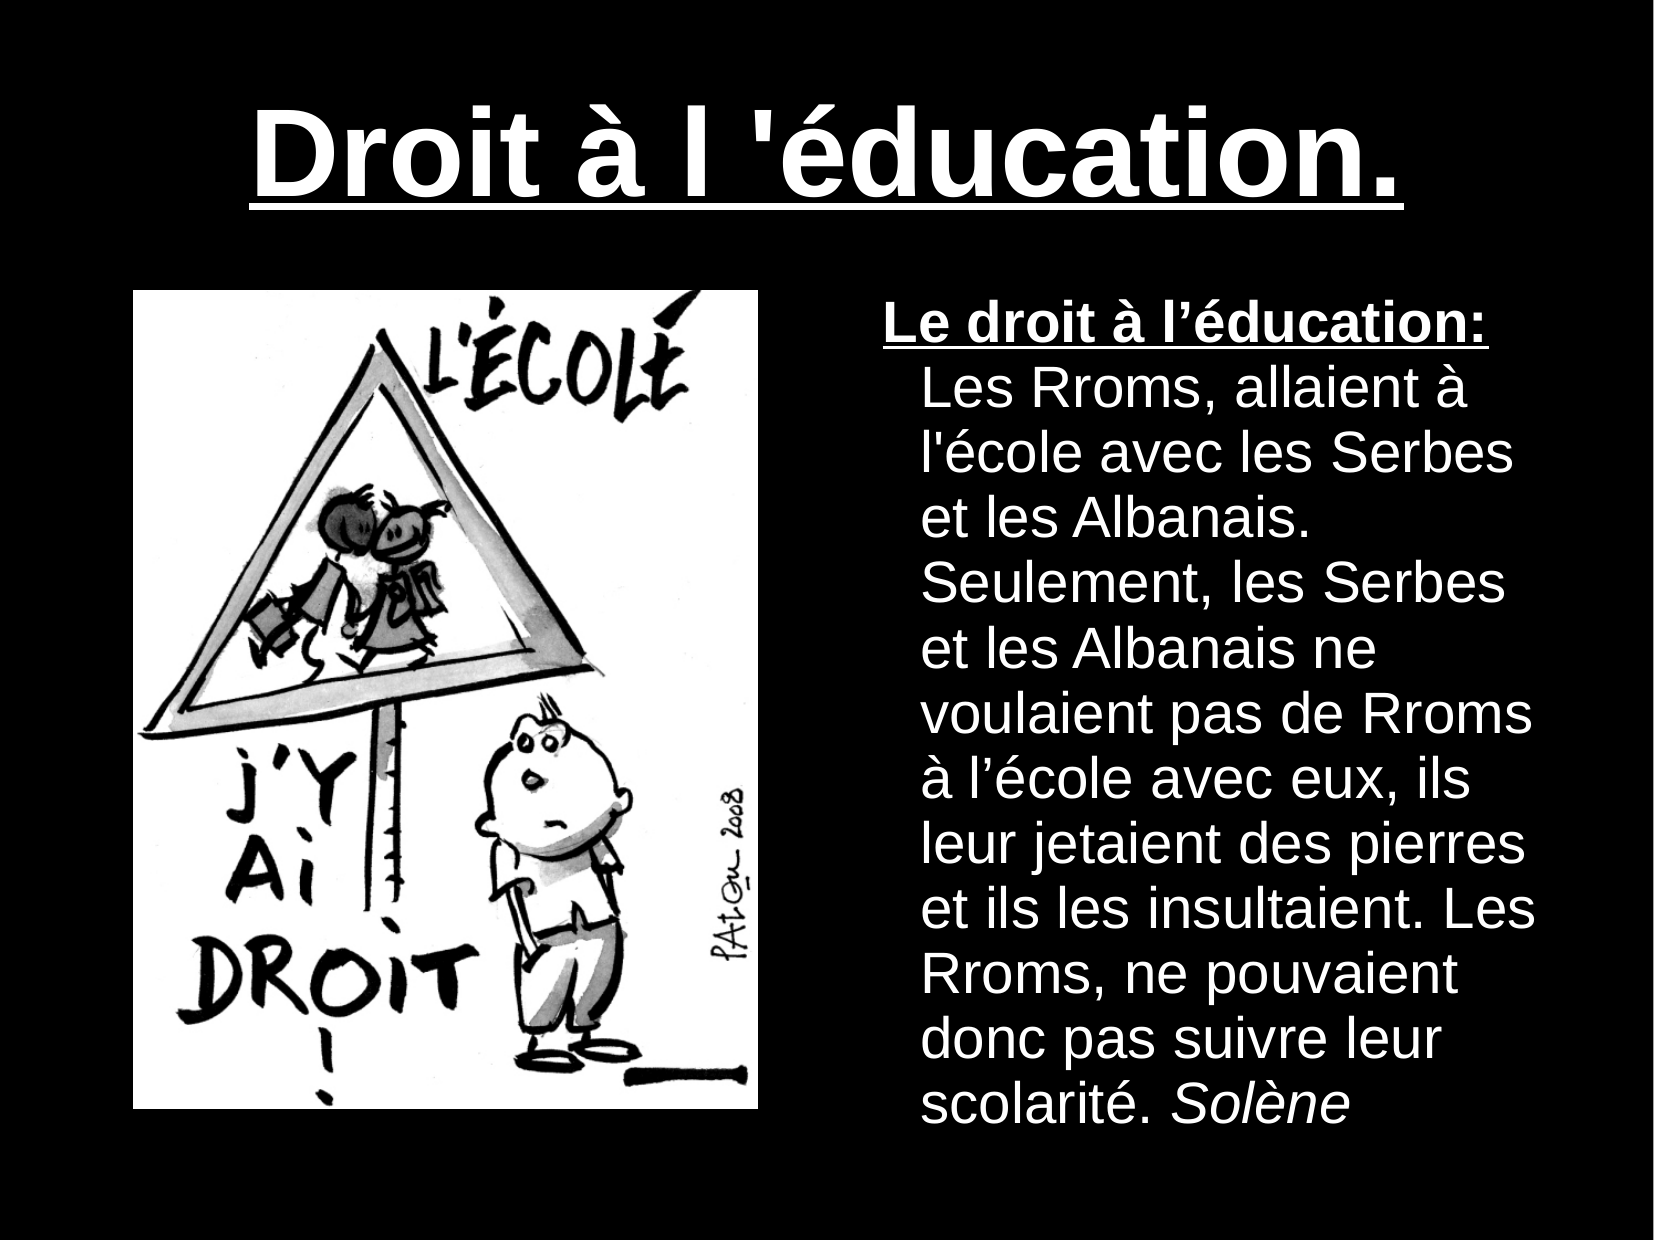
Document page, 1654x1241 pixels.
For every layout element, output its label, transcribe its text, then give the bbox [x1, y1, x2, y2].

list Le droit à l’éducation: Les Rroms, allaient à l'école avec les Serbes et les Albanais. Seulement, les Serbes et les Albanais ne voulaient pas de Rroms à l’école avec eux, ils leur jetaient des pierres et ils les insultaient. Les Rroms, ne pouvaient donc pas suivre leur scolarité. Solène [845, 290, 1572, 1135]
picture [133, 290, 758, 1109]
title Droit à l 'éducation. [82, 49, 1571, 257]
